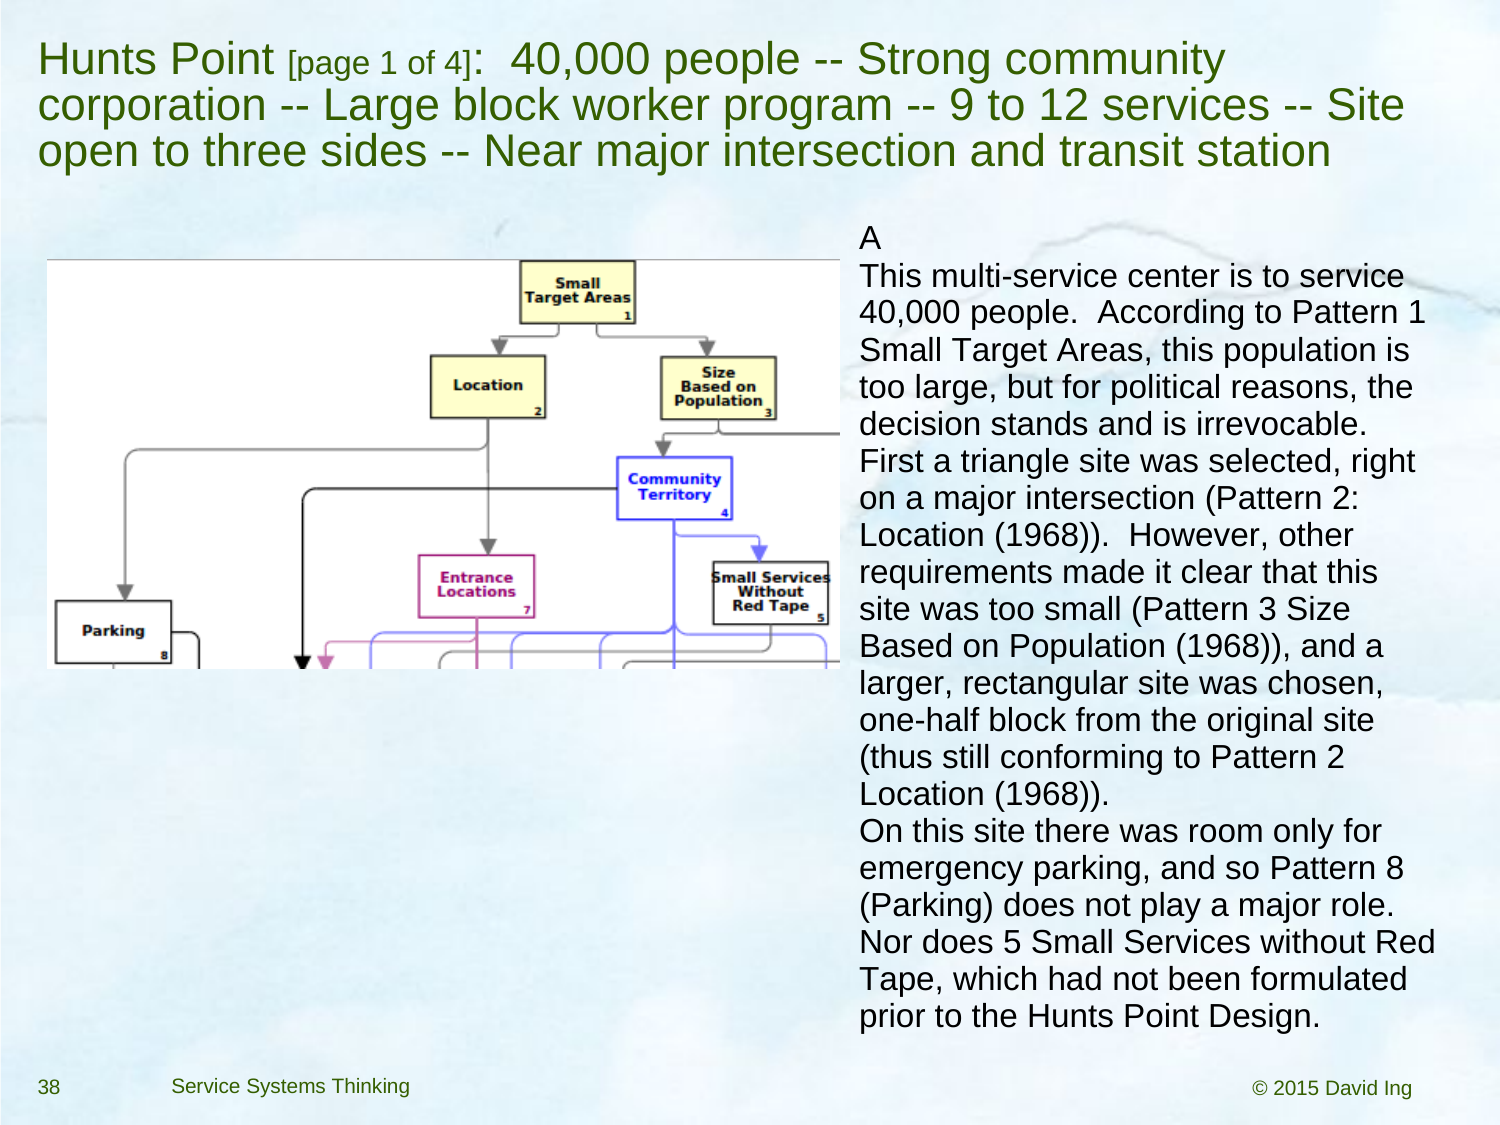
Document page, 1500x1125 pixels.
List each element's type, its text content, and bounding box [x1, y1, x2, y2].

text_box A This multi-service center is to service 40,000 people. According to Pattern 1 Small Target Areas, this population is too large, but for political reasons, the decision stands and is irrevocable. First a triangle site was selected, right on a major intersection (Pattern 2: Location (1968)). However, other requirements made it clear that this site was too small (Pattern 3 Size Based on Population (1968)), and a larger, rectangular site was chosen, one-half block from the original site (thus still conforming to Pattern 2 Location (1968)). On this site there was room only for emergency parking, and so Pattern 8 (Parking) does not play a major role. Nor does 5 Small Services without Red Tape, which had not been formulated prior to the Hunts Point Design. [844, 212, 1453, 1053]
picture [0, 0, 1500, 1125]
title Hunts Point [page 1 of 4]: 40,000 people -- Strong community corporation -- Large block worker program -- 9 to 12 services -- Site open to three sides -- Near major intersection and transit station [37, 37, 1463, 182]
